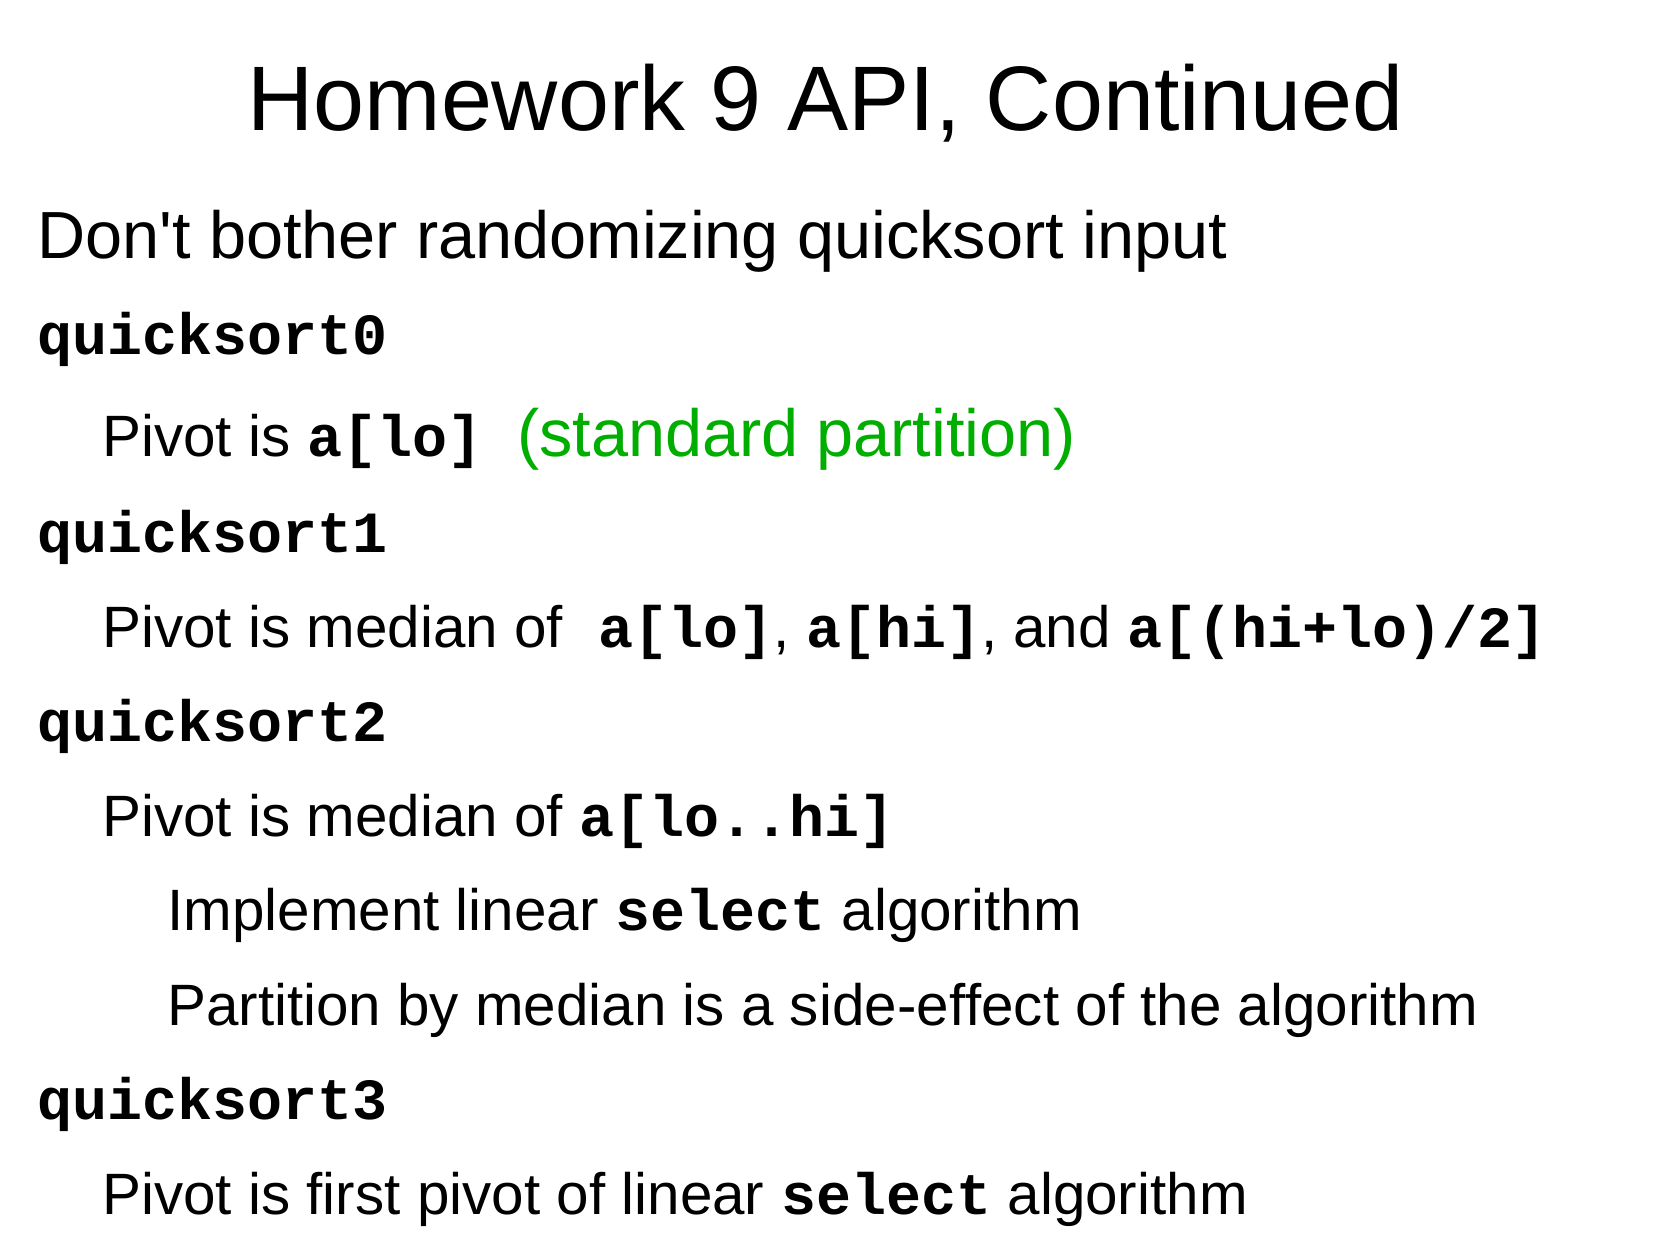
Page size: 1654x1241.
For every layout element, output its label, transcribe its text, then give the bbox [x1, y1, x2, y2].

title Homework 9 API, Continued [82, 0, 1571, 194]
list Don't bother randomizing quicksort input quicksort0 Pivot is a[lo] (standard partition) quicksort1 Pivot is median of a[lo], a[hi], and a[(hi+lo)/2] quicksort2 Pivot is median of a[lo..hi] Implement linear select algorithm Partition by median is a side-effect of the algorithm quicksort3 Pivot is first pivot of linear select algorithm [37, 194, 1654, 1228]
